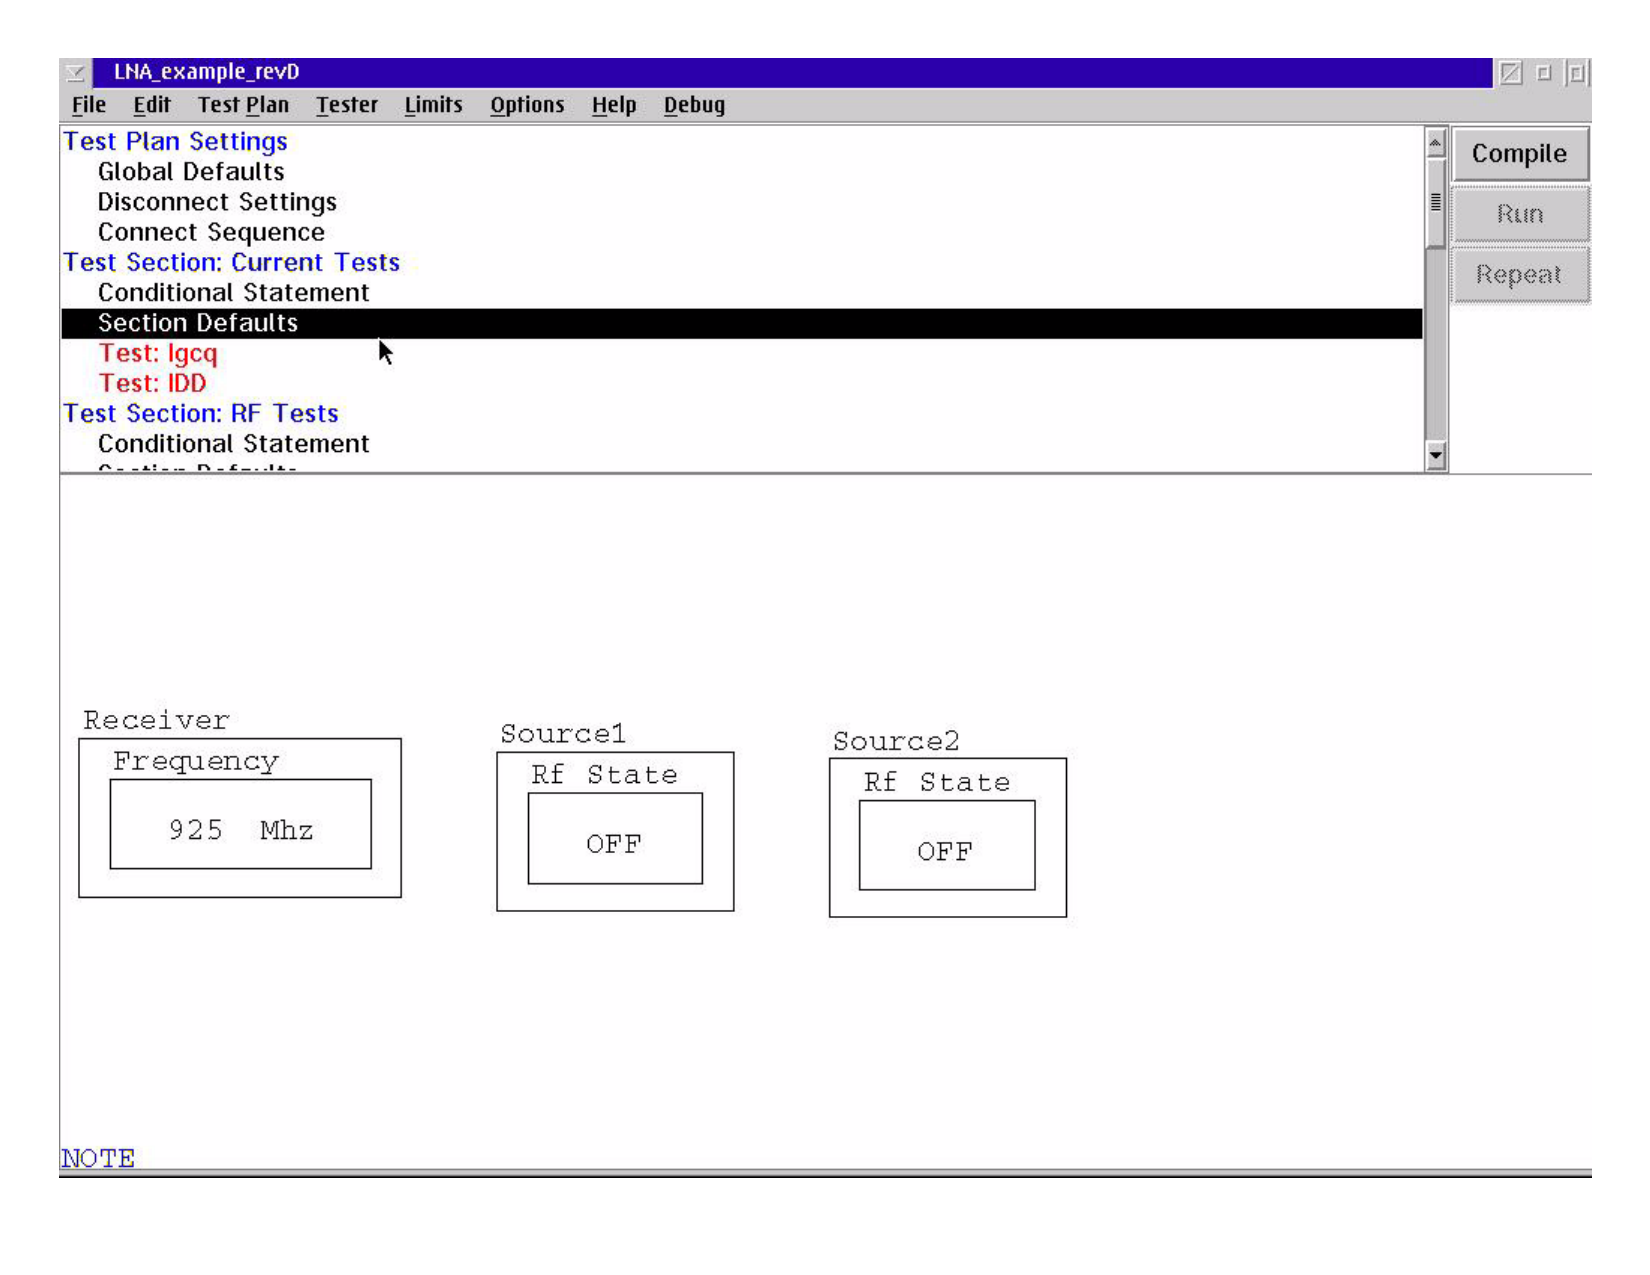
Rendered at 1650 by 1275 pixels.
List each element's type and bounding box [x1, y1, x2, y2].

picture [59, 58, 1592, 1178]
